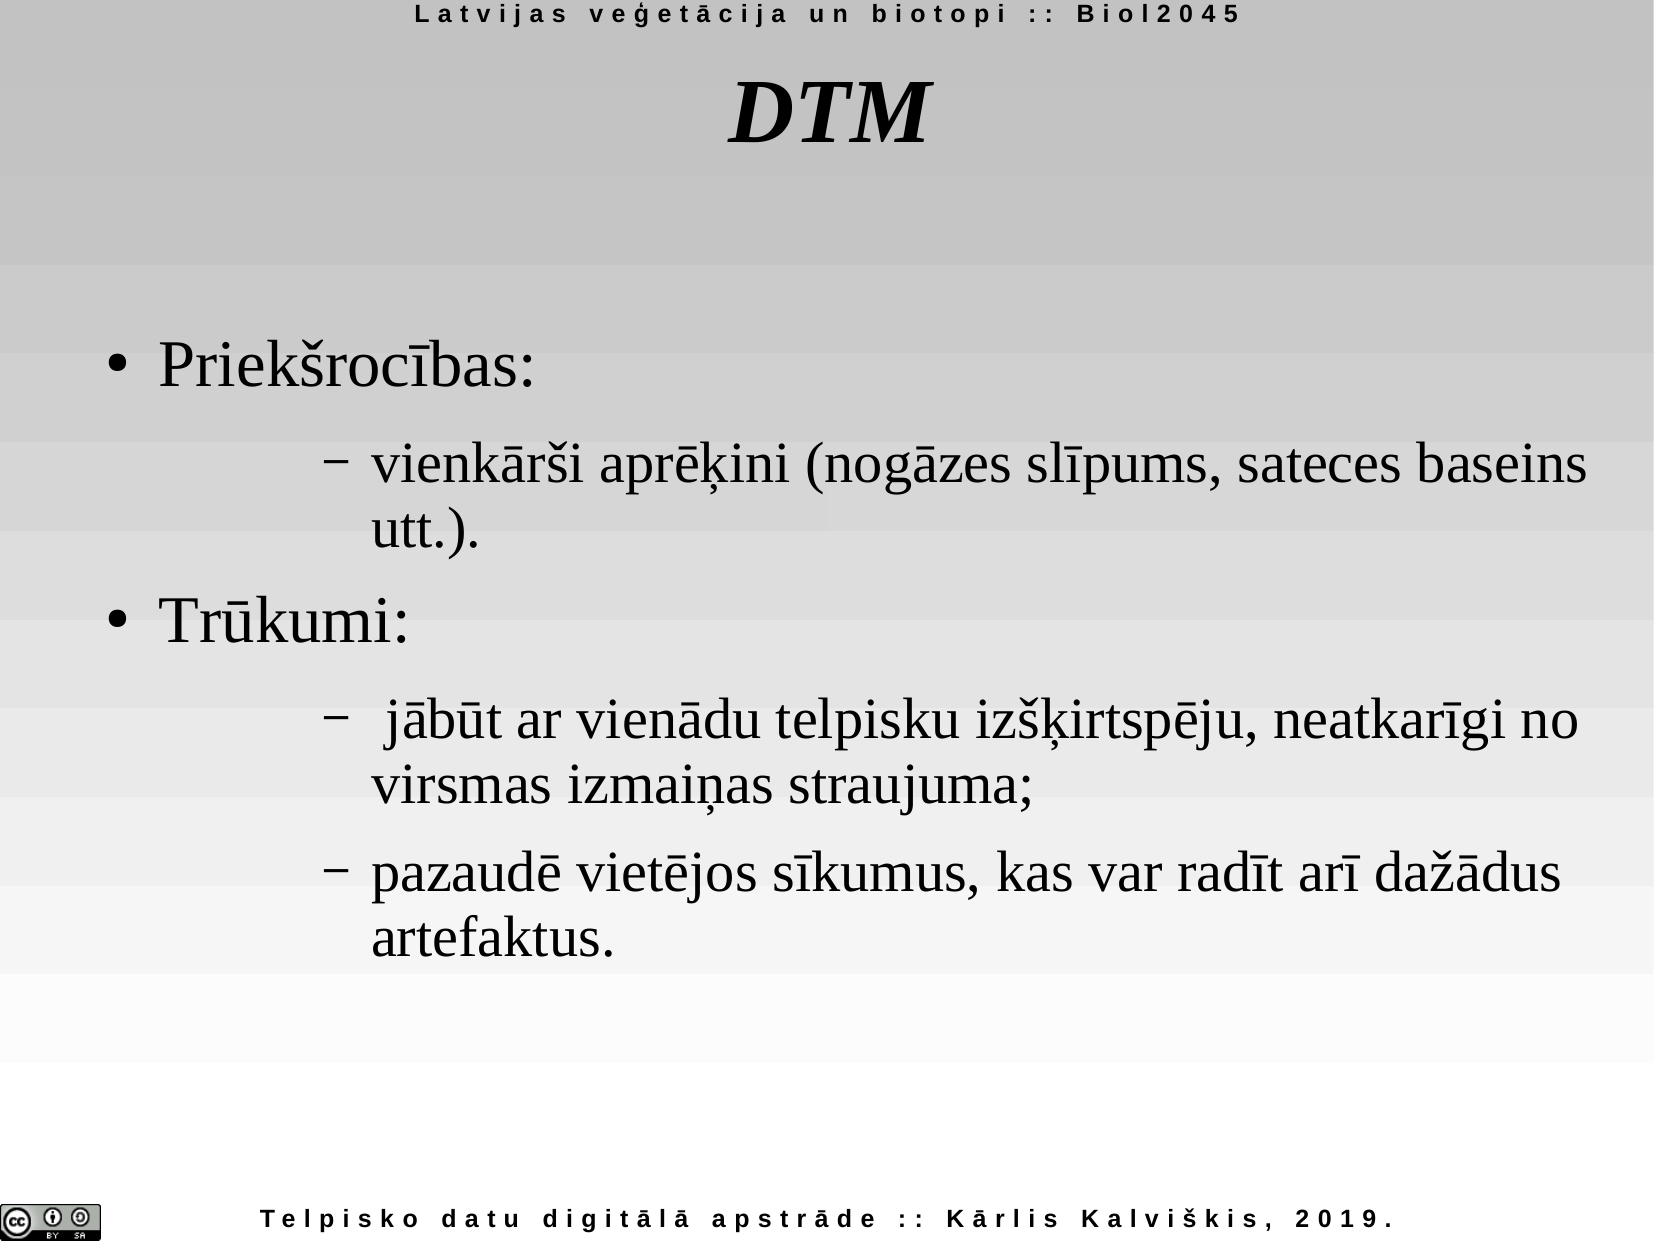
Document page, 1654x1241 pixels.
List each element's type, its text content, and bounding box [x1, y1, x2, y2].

picture [0, 0, 1654, 1241]
list Priekšrocības: vienkārši aprēķini (nogāzes slīpums, sateces baseins utt.). Trūkumi: jābūt ar vienādu telpisku izšķirtspēju, neatkarīgi no virsmas izmaiņas straujuma; pazaudē vietējos sīkumus, kas var radīt arī dažādus artefaktus. [87, 327, 1602, 1172]
title DTM [34, 61, 1626, 296]
